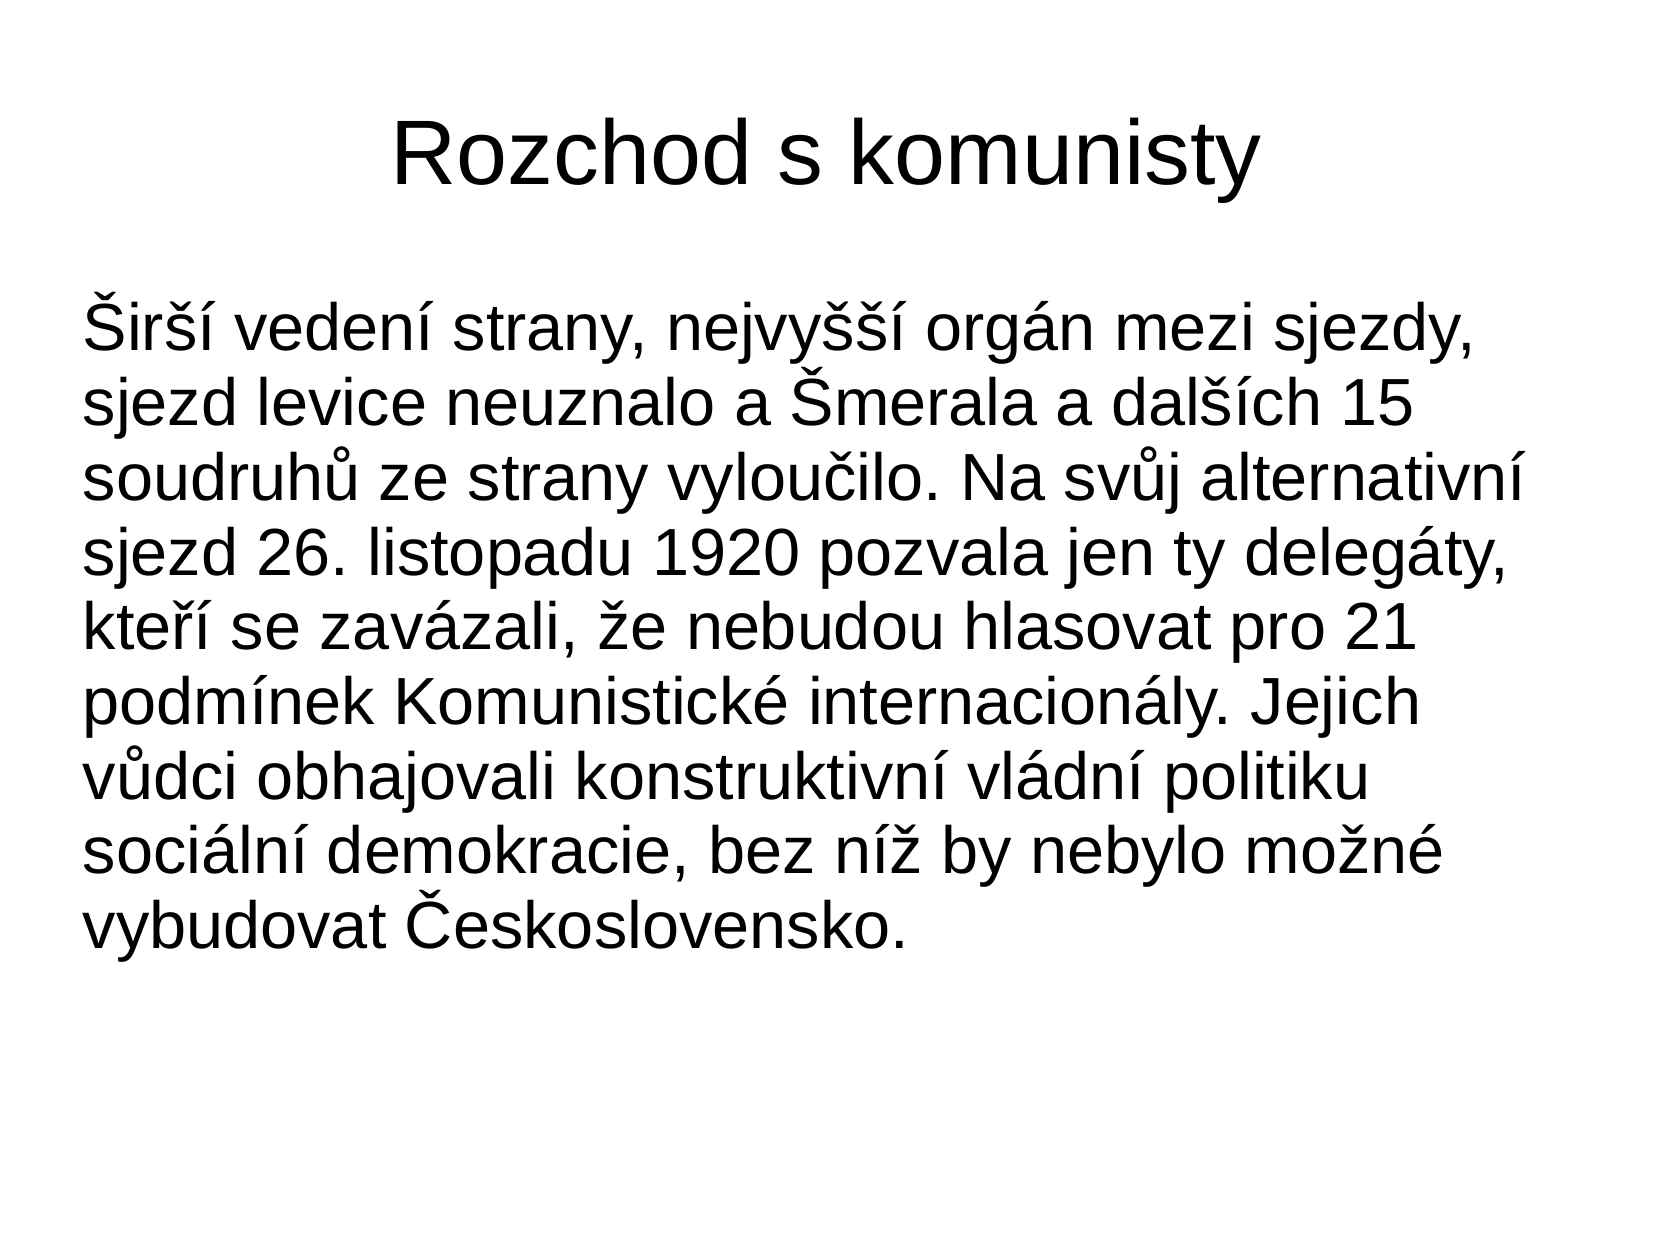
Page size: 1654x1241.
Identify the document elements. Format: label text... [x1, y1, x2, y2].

list Širší vedení strany, nejvyšší orgán mezi sjezdy, sjezd levice neuznalo a Šmerala a dalších 15 soudruhů ze strany vyloučilo. Na svůj alternativní sjezd 26. listopadu 1920 pozvala jen ty delegáty, kteří se zavázali, že nebudou hlasovat pro 21 podmínek Komunistické internacionály. Jejich vůdci obhajovali konstruktivní vládní politiku sociální demokracie, bez níž by nebylo možné vybudovat Československo. [82, 290, 1571, 1010]
title Rozchod s komunisty [82, 49, 1571, 257]
